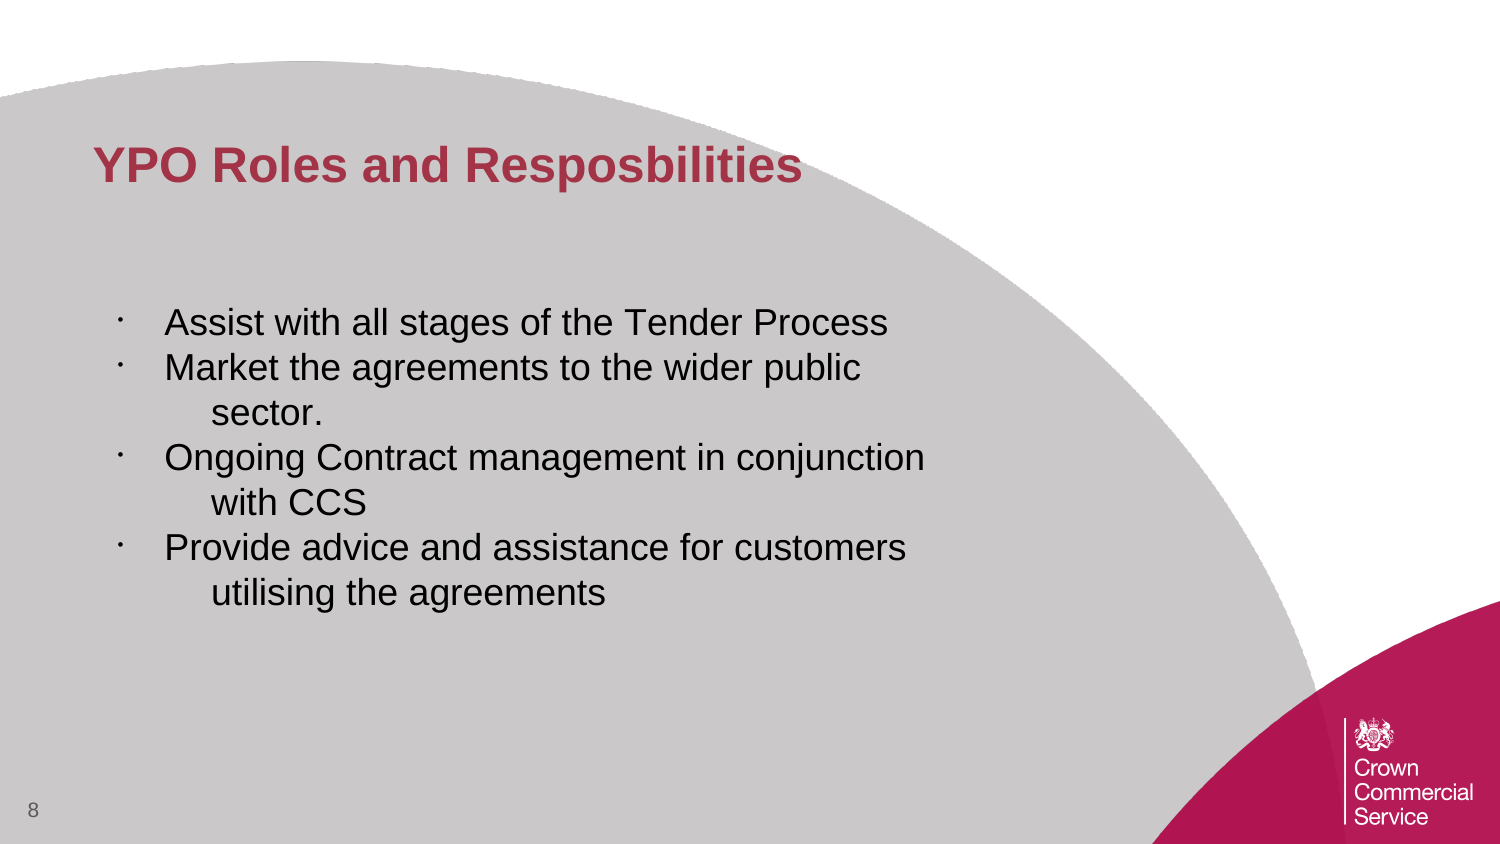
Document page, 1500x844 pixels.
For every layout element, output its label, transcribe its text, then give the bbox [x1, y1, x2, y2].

text_box 8 [12, 781, 103, 844]
title YPO Roles and Resposbilities [77, 117, 1423, 222]
text_box Assist with all stages of the Tender Process Market the agreements to the wider public sector. Ongoing Contract management in conjunction with CCS Provide advice and assistance for customers utilising the agreements [102, 245, 993, 660]
